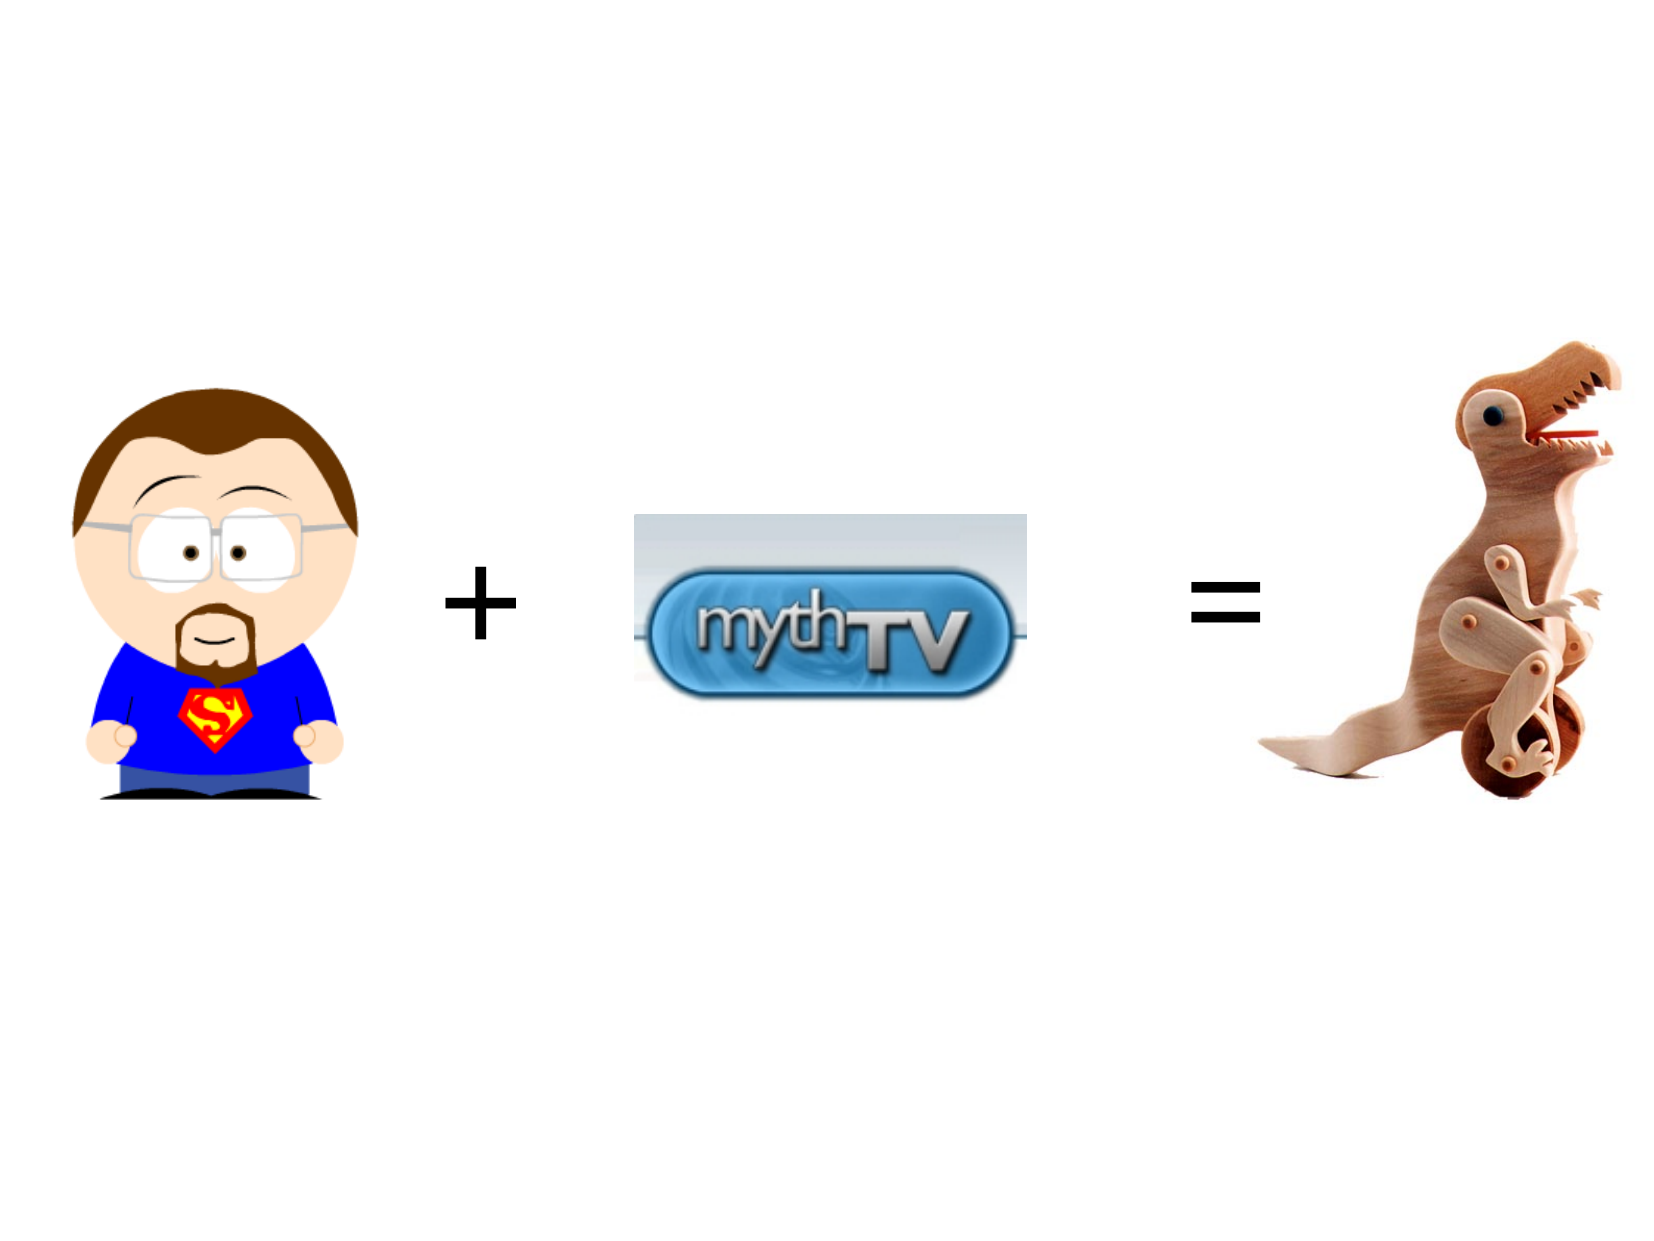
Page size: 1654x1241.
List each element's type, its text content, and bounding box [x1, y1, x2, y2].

picture [37, 375, 394, 828]
picture [634, 514, 1027, 732]
text_box = [1169, 487, 1276, 712]
text_box + [423, 488, 526, 713]
picture [1234, 337, 1651, 826]
